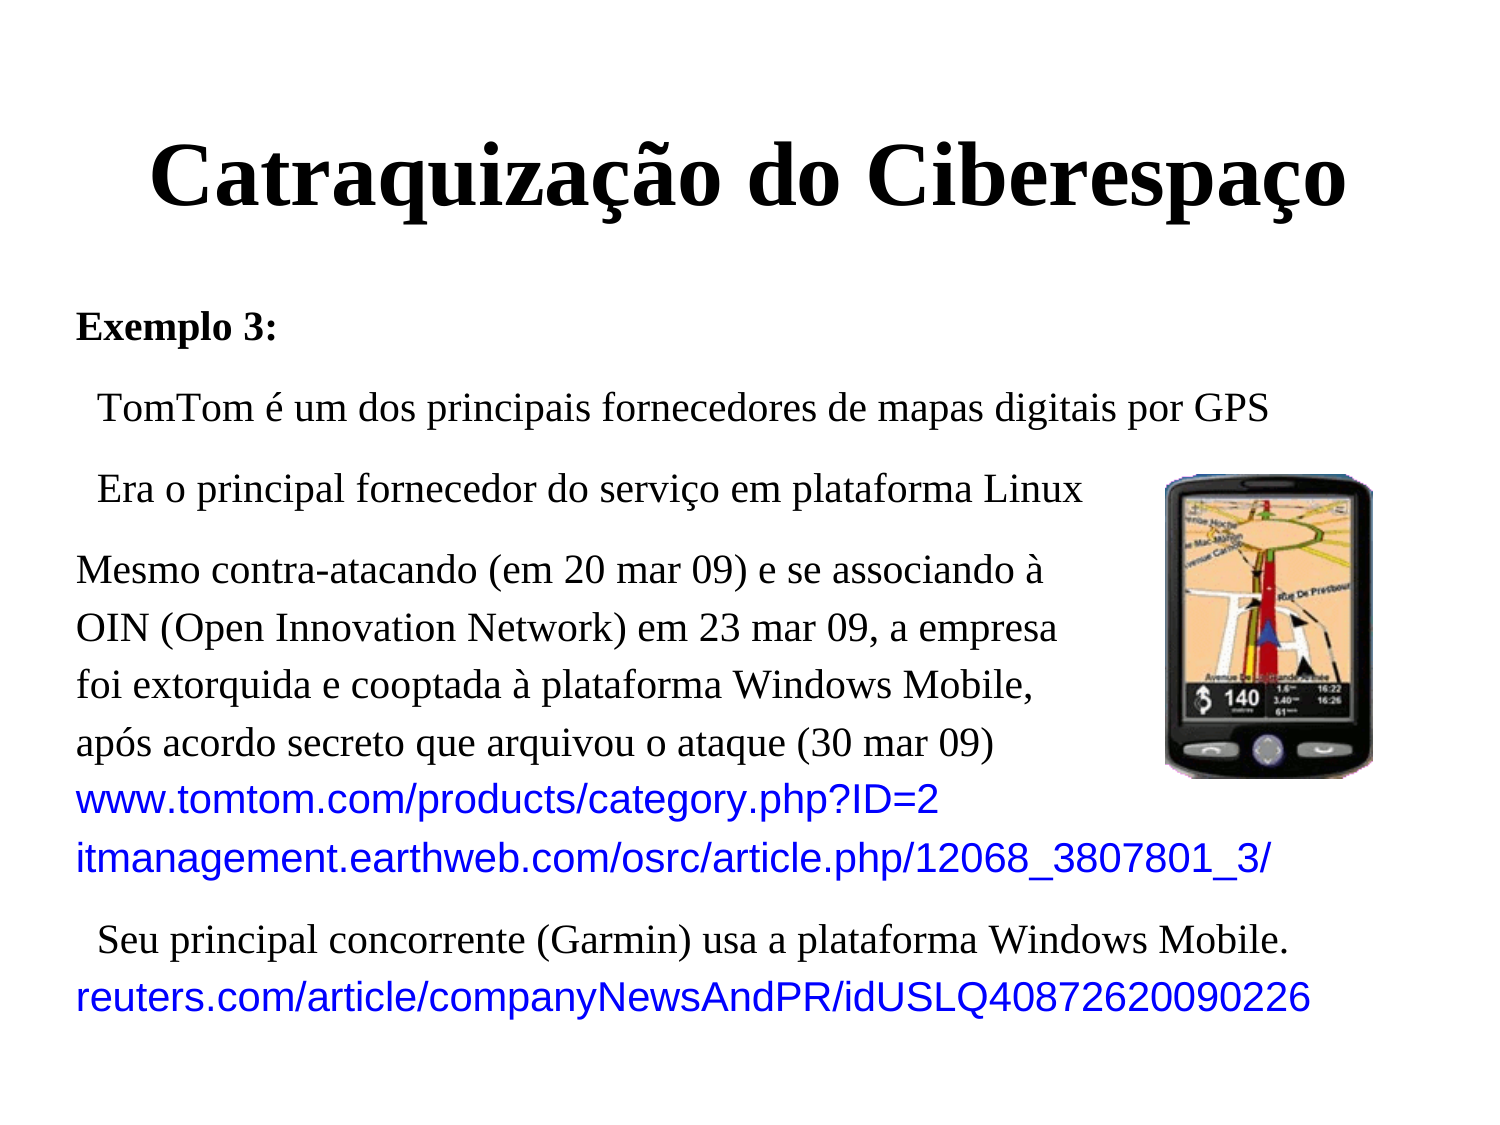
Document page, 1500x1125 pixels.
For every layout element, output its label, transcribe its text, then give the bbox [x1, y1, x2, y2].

title Catraquização do Ciberespaço [14, 81, 1484, 269]
picture [1165, 474, 1373, 779]
text_box Exemplo 3: TomTom é um dos principais fornecedores de mapas digitais por GPS Era o principal fornecedor do serviço em plataforma Linux Mesmo contra-atacando (em 20 mar 09) e se associando à OIN (Open Innovation Network) em 23 mar 09, a empresa foi extorquida e cooptada à plataforma Windows Mobile, após acordo secreto que arquivou o ataque (30 mar 09) www.tomtom.com/products/category.php?ID=2 itmanagement.earthweb.com/osrc/article.php/12068_3807801_3/ Seu principal concorrente (Garmin) usa a plataforma Windows Mobile. reuters.com/article/companyNewsAndPR/idUSLQ40872620090226 [75, 291, 1413, 1021]
